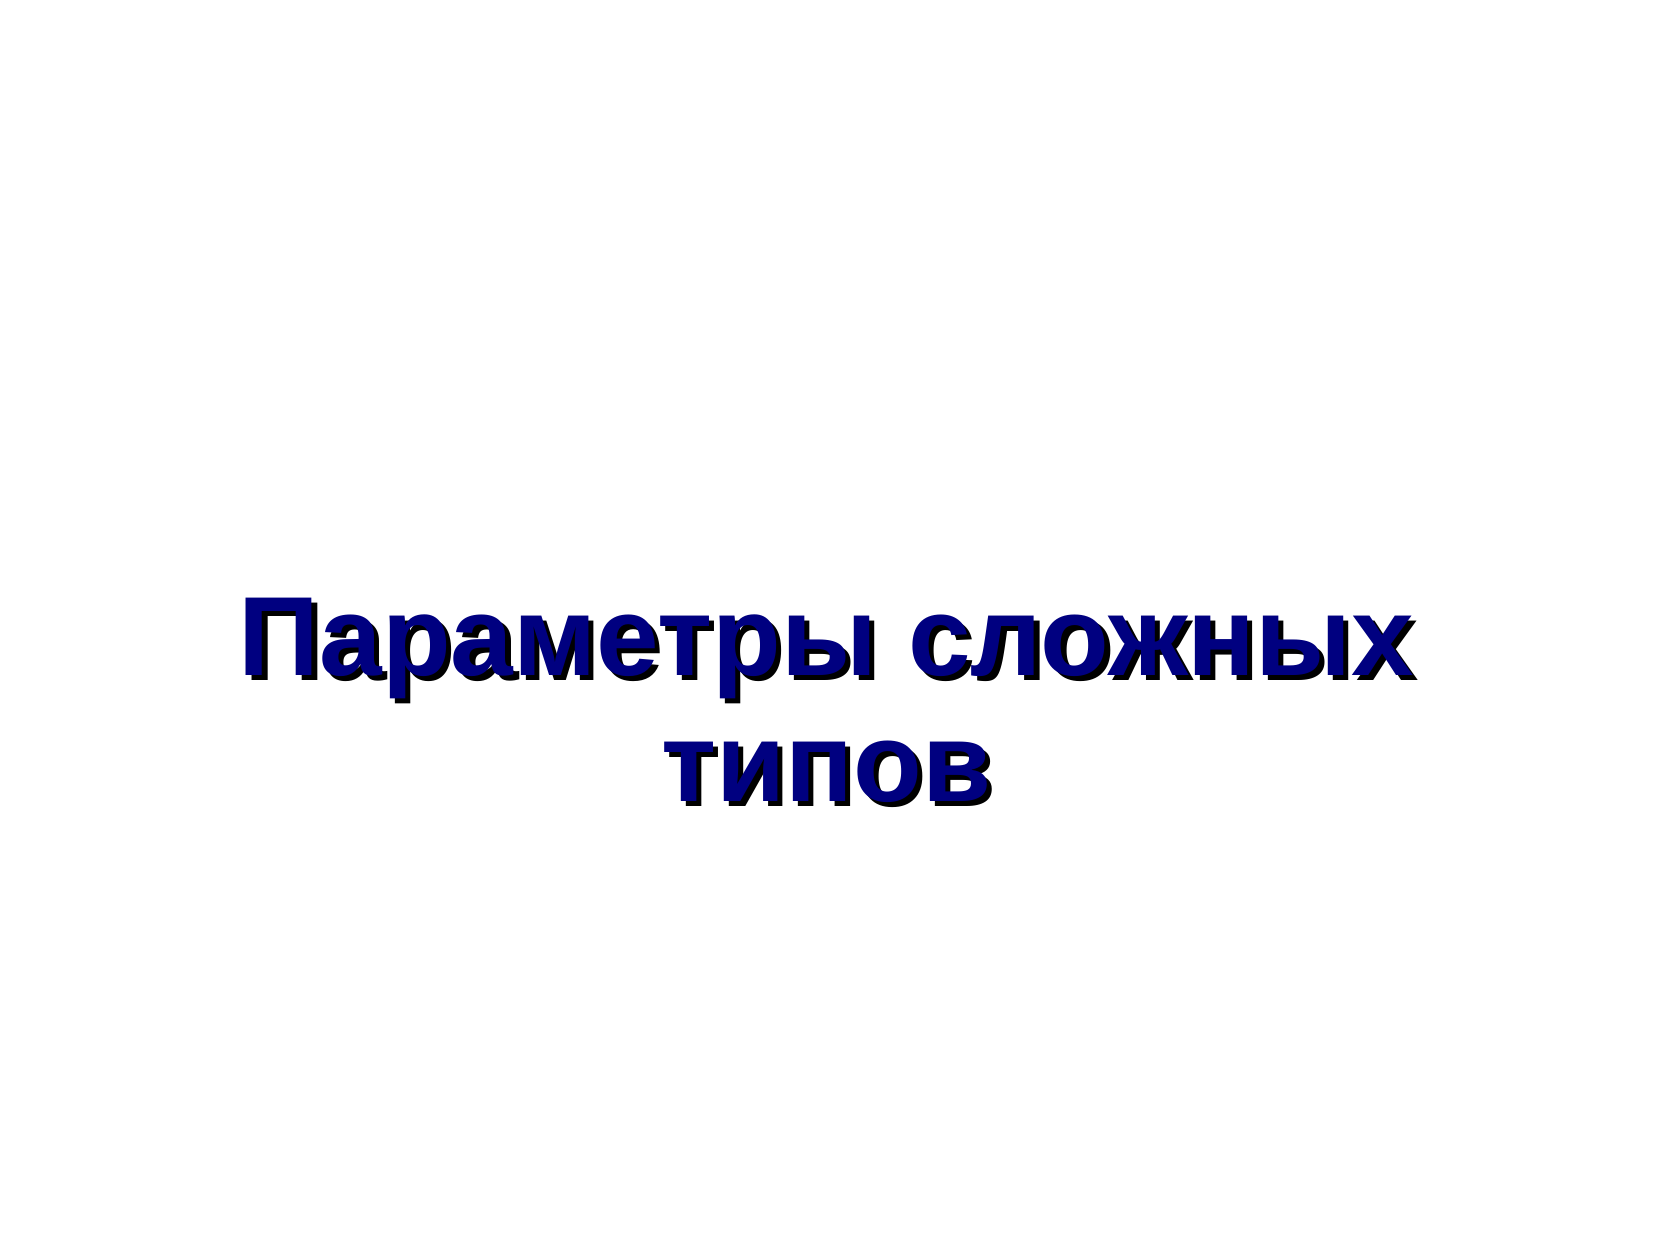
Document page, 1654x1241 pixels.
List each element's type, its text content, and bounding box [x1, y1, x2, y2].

subtitle Параметры сложных типов [82, 297, 1571, 1102]
